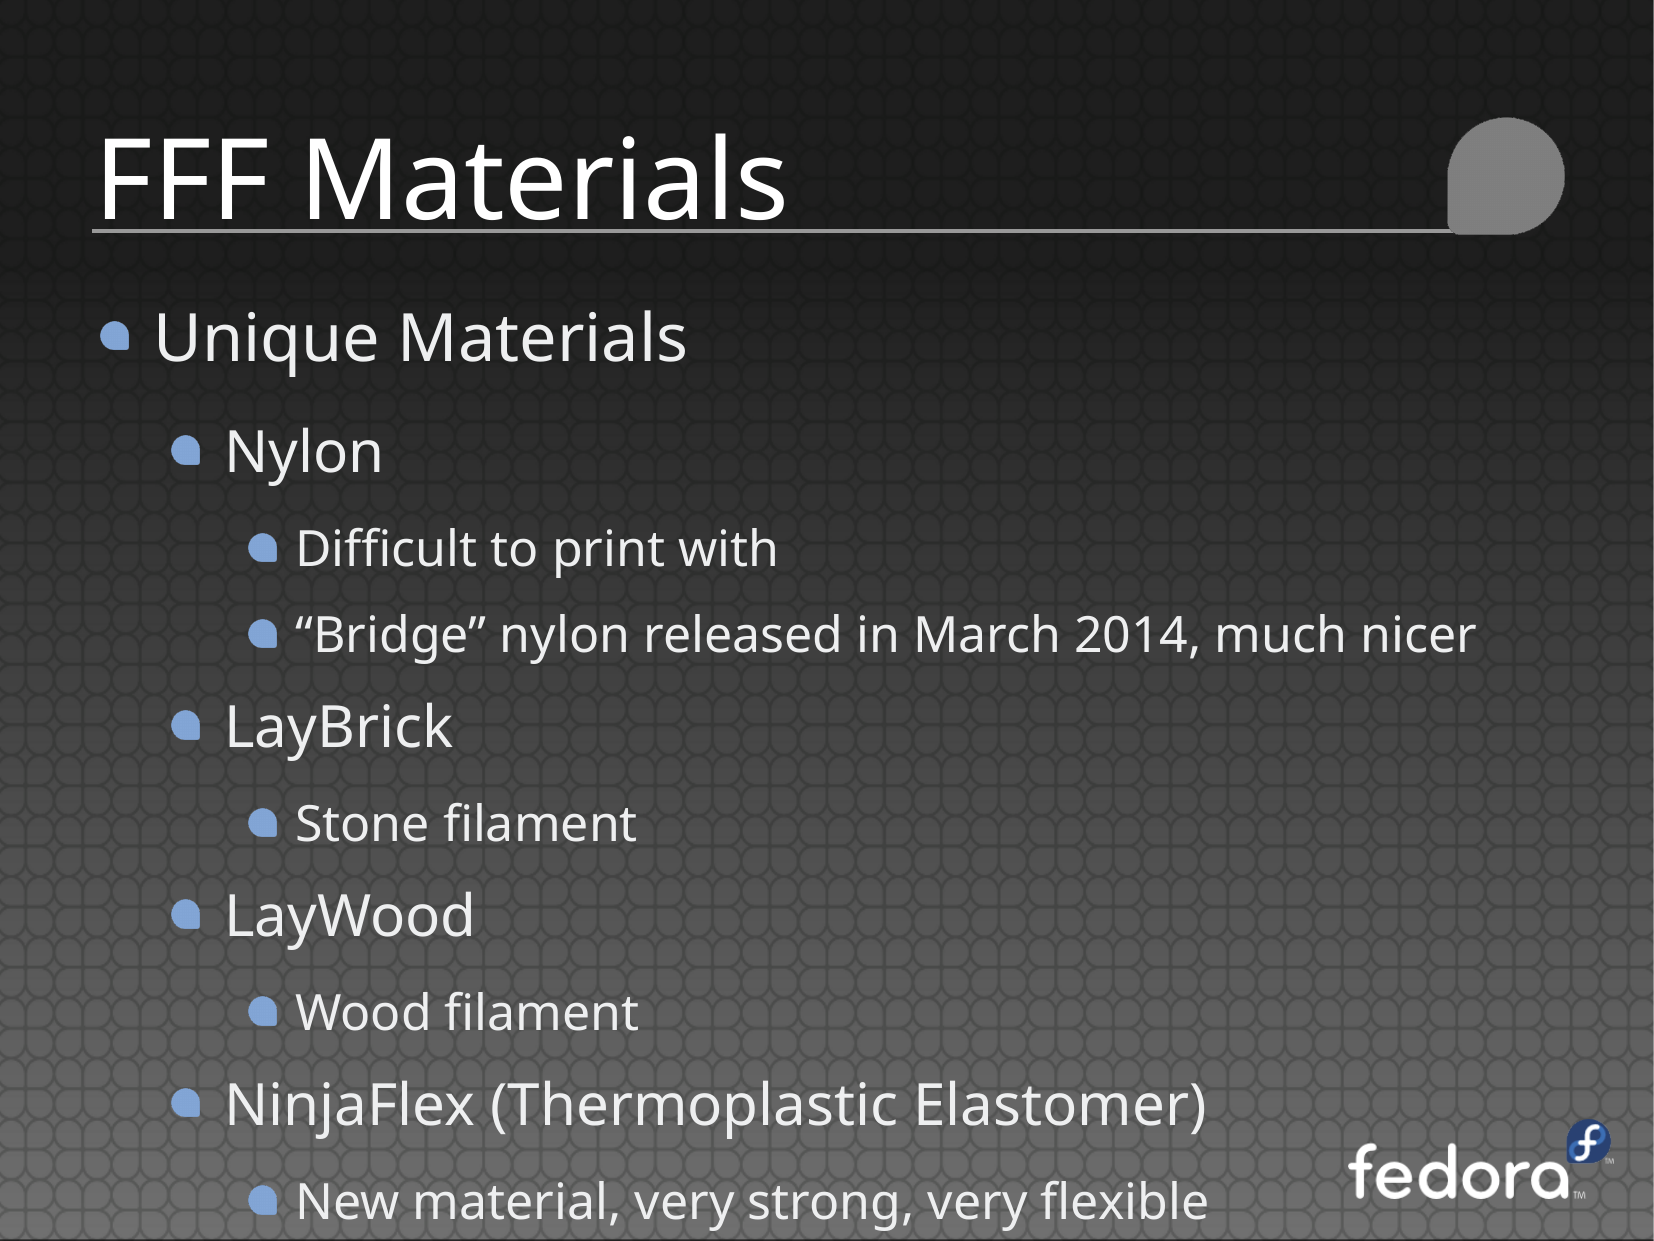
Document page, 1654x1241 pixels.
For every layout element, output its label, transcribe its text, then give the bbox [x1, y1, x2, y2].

picture [0, 0, 1654, 1241]
title FFF Materials [94, 100, 1426, 251]
list Unique Materials Nylon Difficult to print with “Bridge” nylon released in March 2014, much nicer LayBrick Stone filament LayWood Wood filament NinjaFlex (Thermoplastic Elastomer) New material, very strong, very flexible [82, 290, 1571, 1126]
